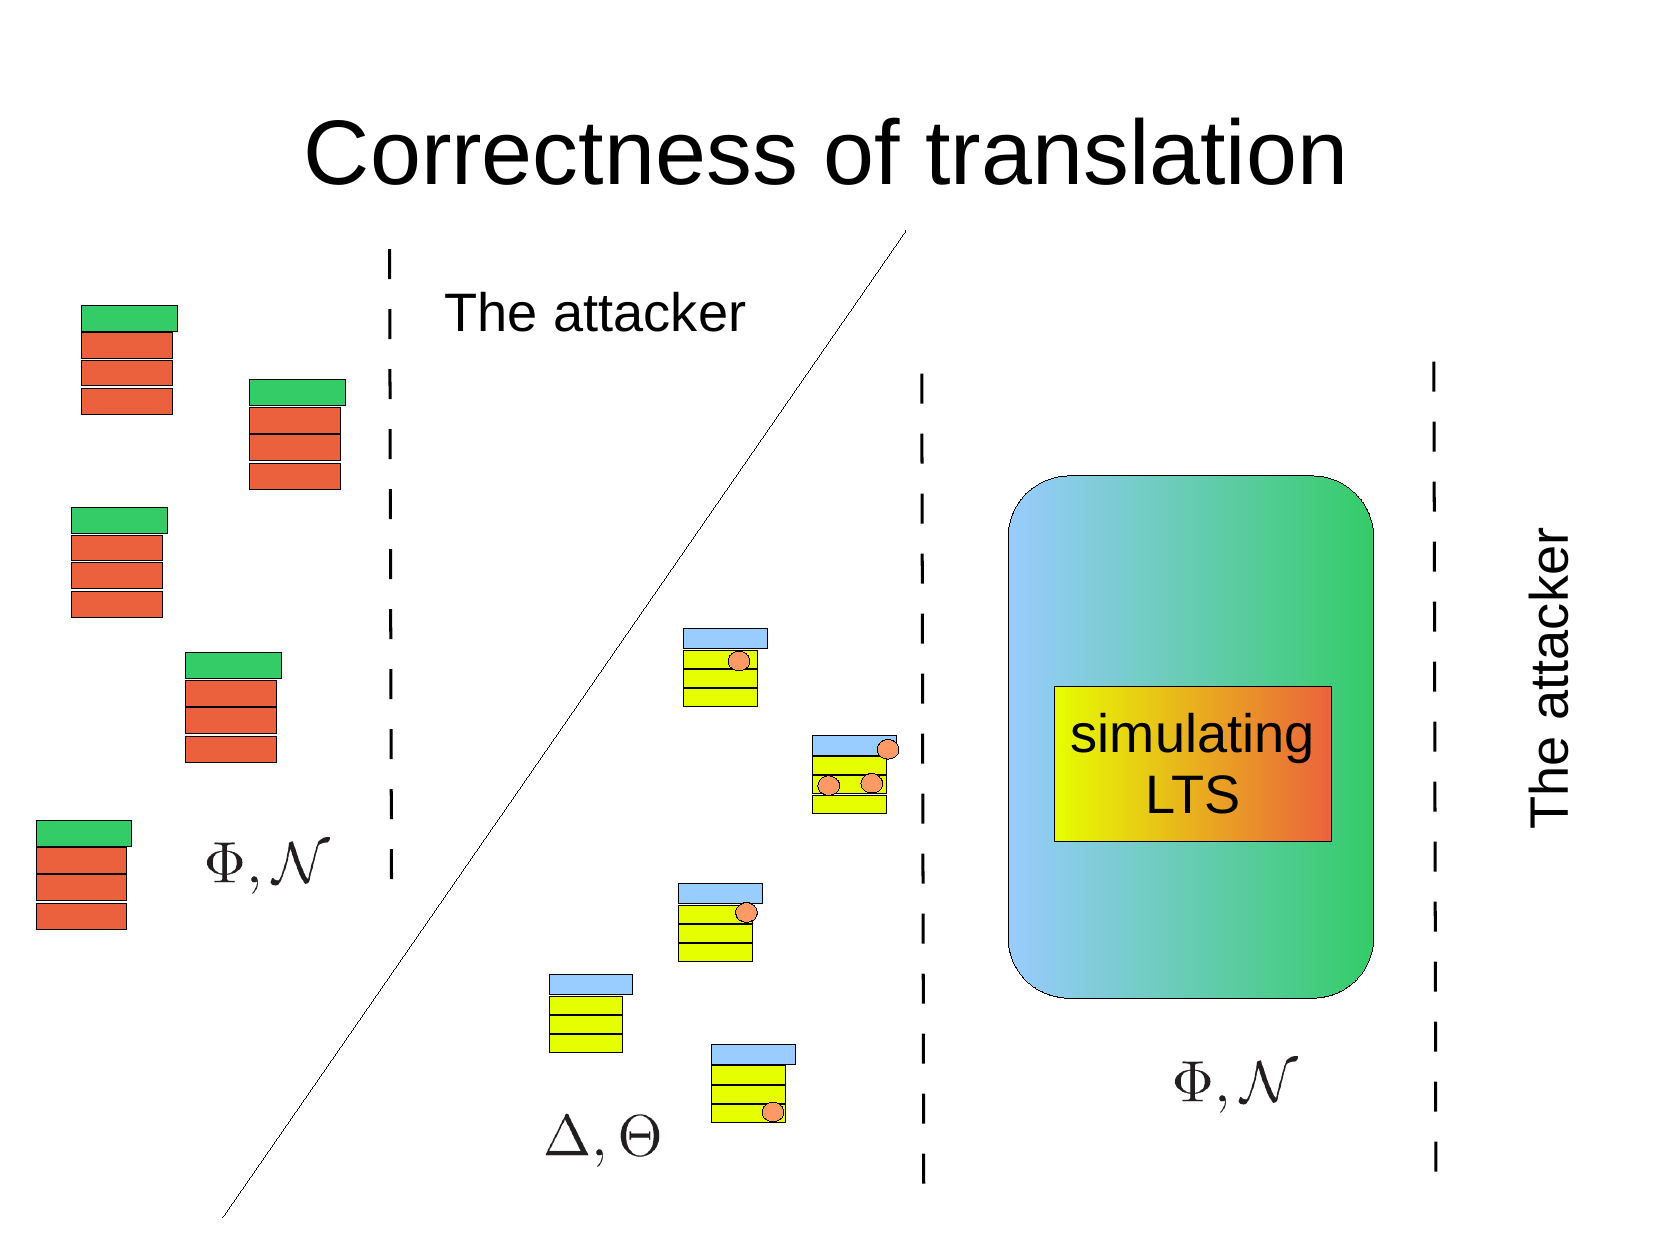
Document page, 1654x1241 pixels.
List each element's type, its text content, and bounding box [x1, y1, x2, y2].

text_box [249, 407, 341, 461]
text_box simulating LTS [1054, 686, 1332, 842]
text_box [683, 628, 768, 649]
picture [538, 1110, 667, 1175]
text_box [36, 820, 132, 901]
text_box [549, 974, 633, 995]
text_box [683, 650, 758, 707]
title Correctness of translation [82, 49, 1571, 257]
text_box [549, 996, 623, 1053]
text_box [812, 735, 899, 814]
text_box [81, 388, 173, 415]
text_box [678, 883, 763, 962]
text_box [185, 680, 277, 734]
text_box The attacker [429, 275, 778, 351]
text_box [81, 360, 173, 386]
text_box The attacker [1511, 496, 1587, 845]
text_box [185, 736, 277, 763]
text_box [185, 652, 282, 679]
text_box [71, 562, 163, 589]
text_box [711, 1044, 796, 1123]
picture [1167, 1056, 1303, 1121]
text_box [81, 305, 178, 359]
text_box [36, 903, 127, 930]
picture [199, 837, 335, 902]
text_box [71, 535, 163, 561]
text_box [249, 463, 341, 490]
text_box [1008, 475, 1374, 999]
text_box [71, 591, 163, 618]
text_box [249, 379, 346, 406]
text_box [71, 507, 168, 534]
